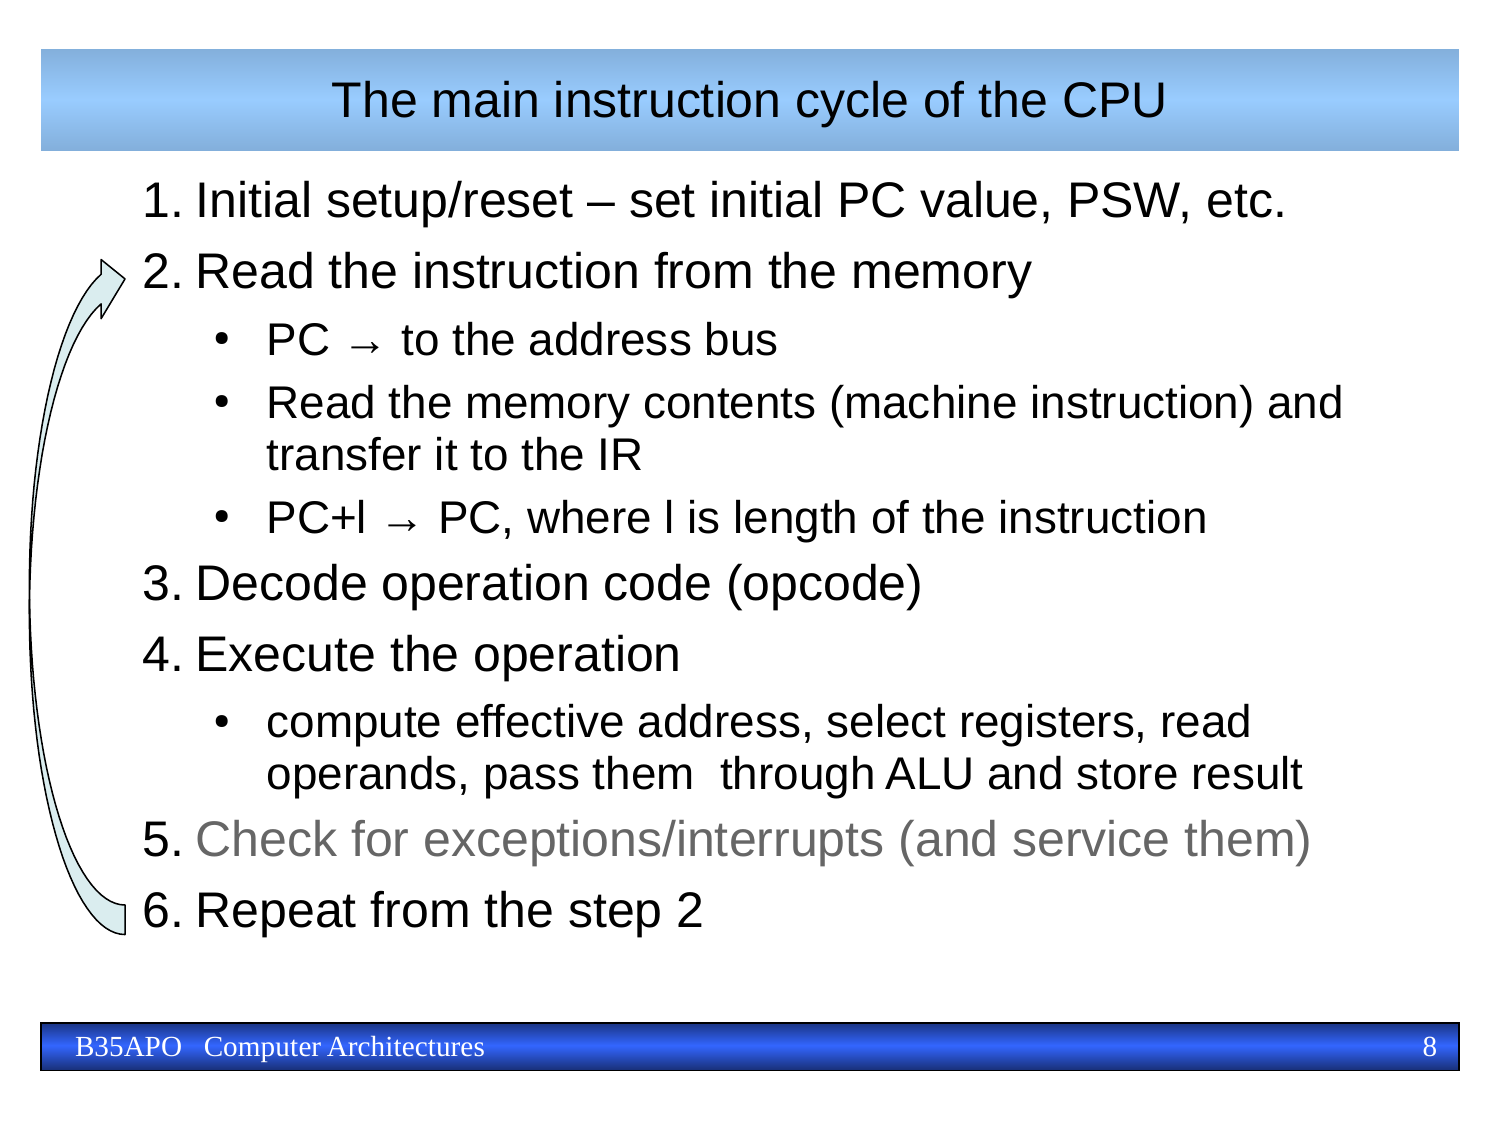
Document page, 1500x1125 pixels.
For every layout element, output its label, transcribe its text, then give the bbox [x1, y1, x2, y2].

title The main instruction cycle of the CPU [41, 49, 1459, 151]
list Initial setup/reset – set initial PC value, PSW, etc. Read the instruction from the memory PC → to the address bus Read the memory contents (machine instruction) and transfer it to the IR PC+l → PC, where l is length of the instruction Decode operation code (opcode) Execute the operation compute effective address, select registers, read operands, pass them through ALU and store result Check for exceptions/interrupts (and service them) Repeat from the step 2 [124, 172, 1438, 1000]
text_box [29, 259, 126, 935]
